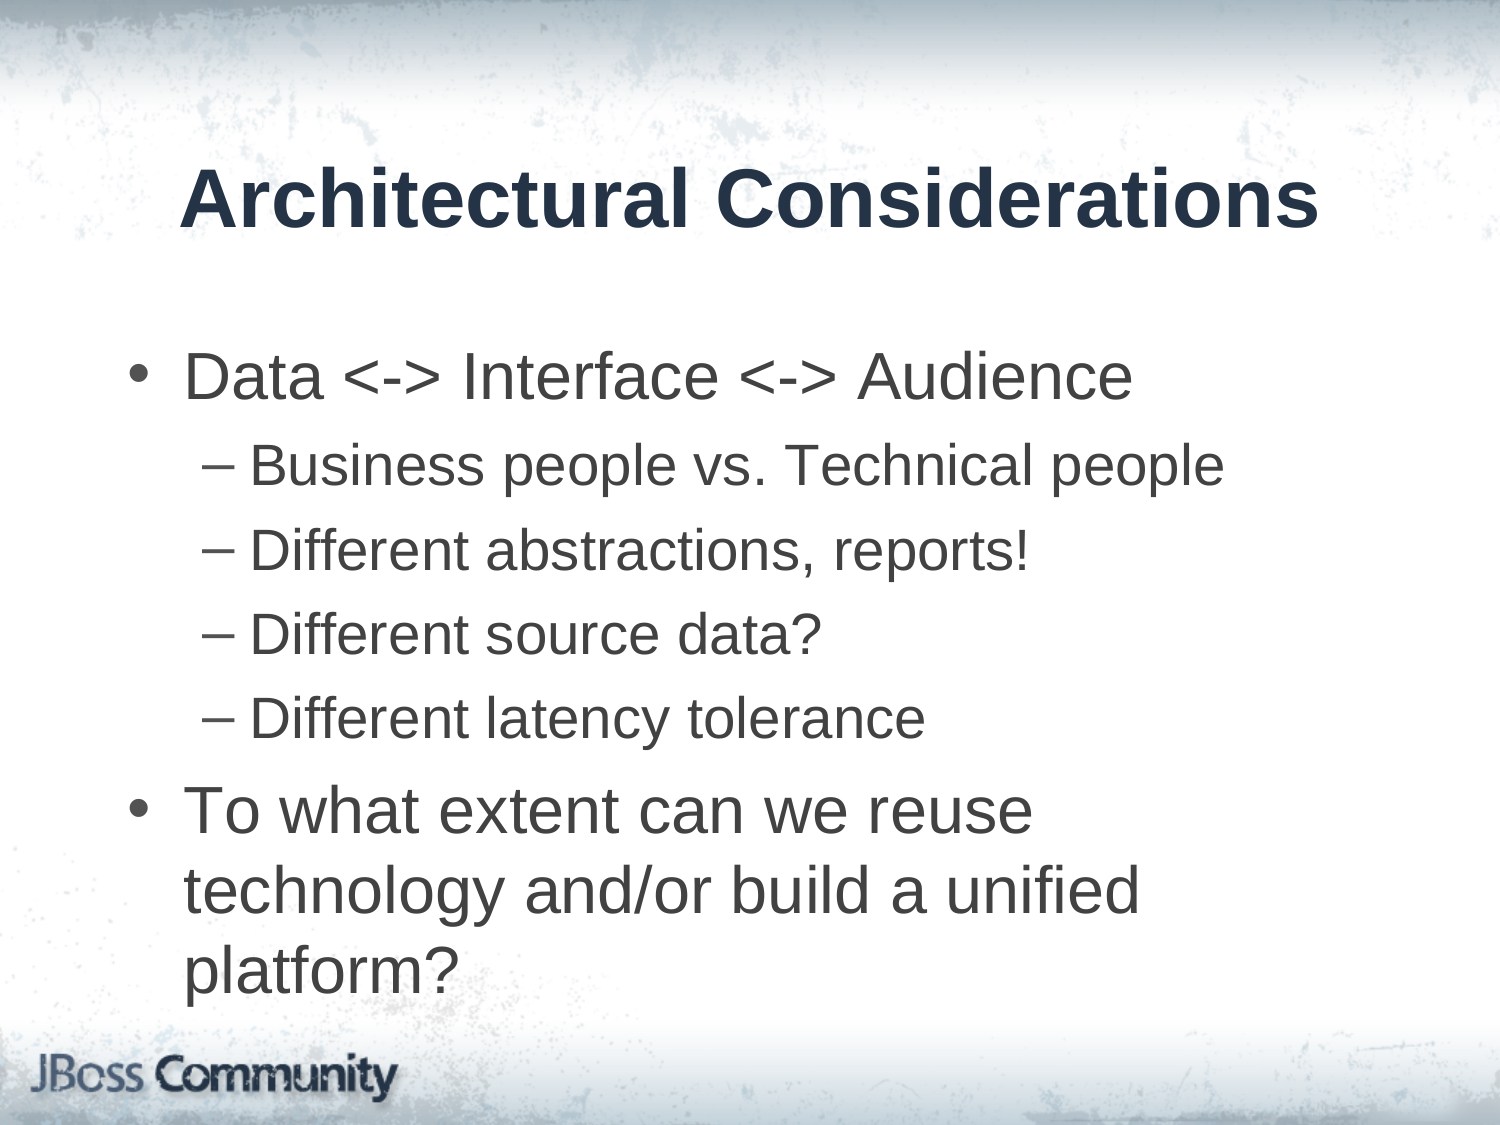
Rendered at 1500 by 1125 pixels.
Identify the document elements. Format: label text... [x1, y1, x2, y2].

title Architectural Considerations [112, 76, 1388, 312]
picture [0, 0, 1500, 1125]
list Data <-> Interface <-> Audience Business people vs. Technical people Different abstractions, reports! Different source data? Different latency tolerance To what extent can we reuse technology and/or build a unified platform? [112, 324, 1388, 1015]
